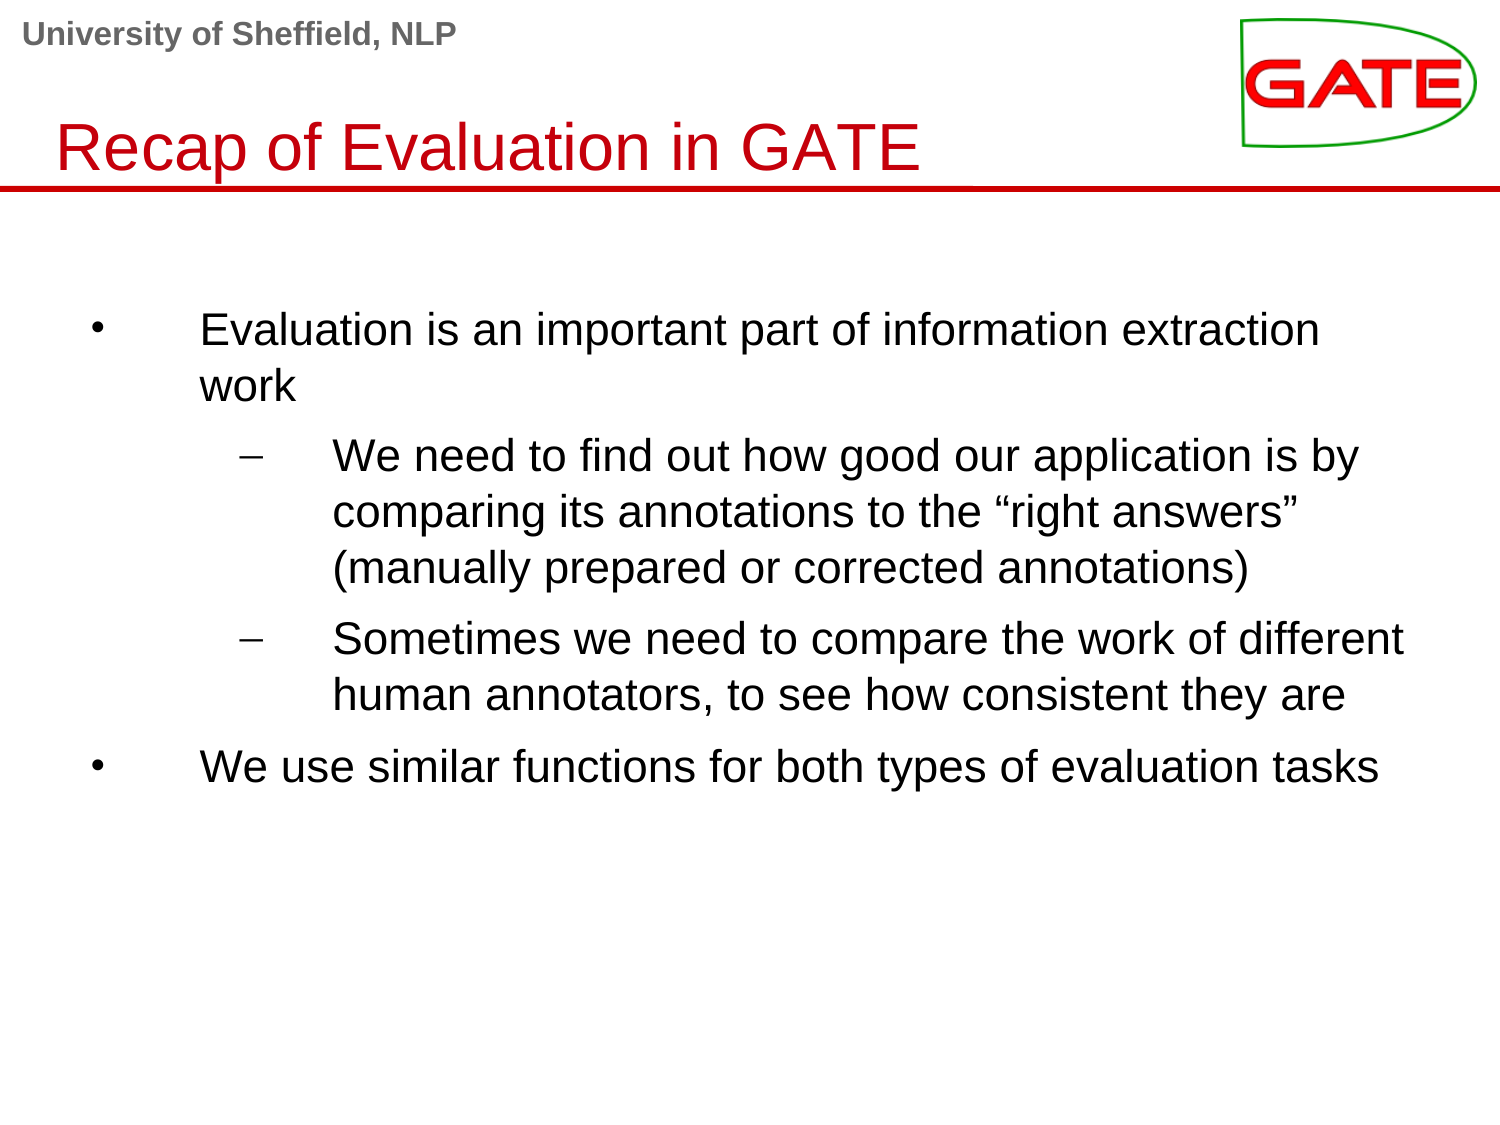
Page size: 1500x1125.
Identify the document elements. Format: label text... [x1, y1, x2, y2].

title Recap of Evaluation in GATE [41, 30, 1391, 262]
list Evaluation is an important part of information extraction work We need to find out how good our application is by comparing its annotations to the “right answers” (manually prepared or corrected annotations) Sometimes we need to compare the work of different human annotators, to see how consistent they are We use similar functions for both types of evaluation tasks [75, 290, 1425, 1034]
picture [1240, 18, 1477, 148]
